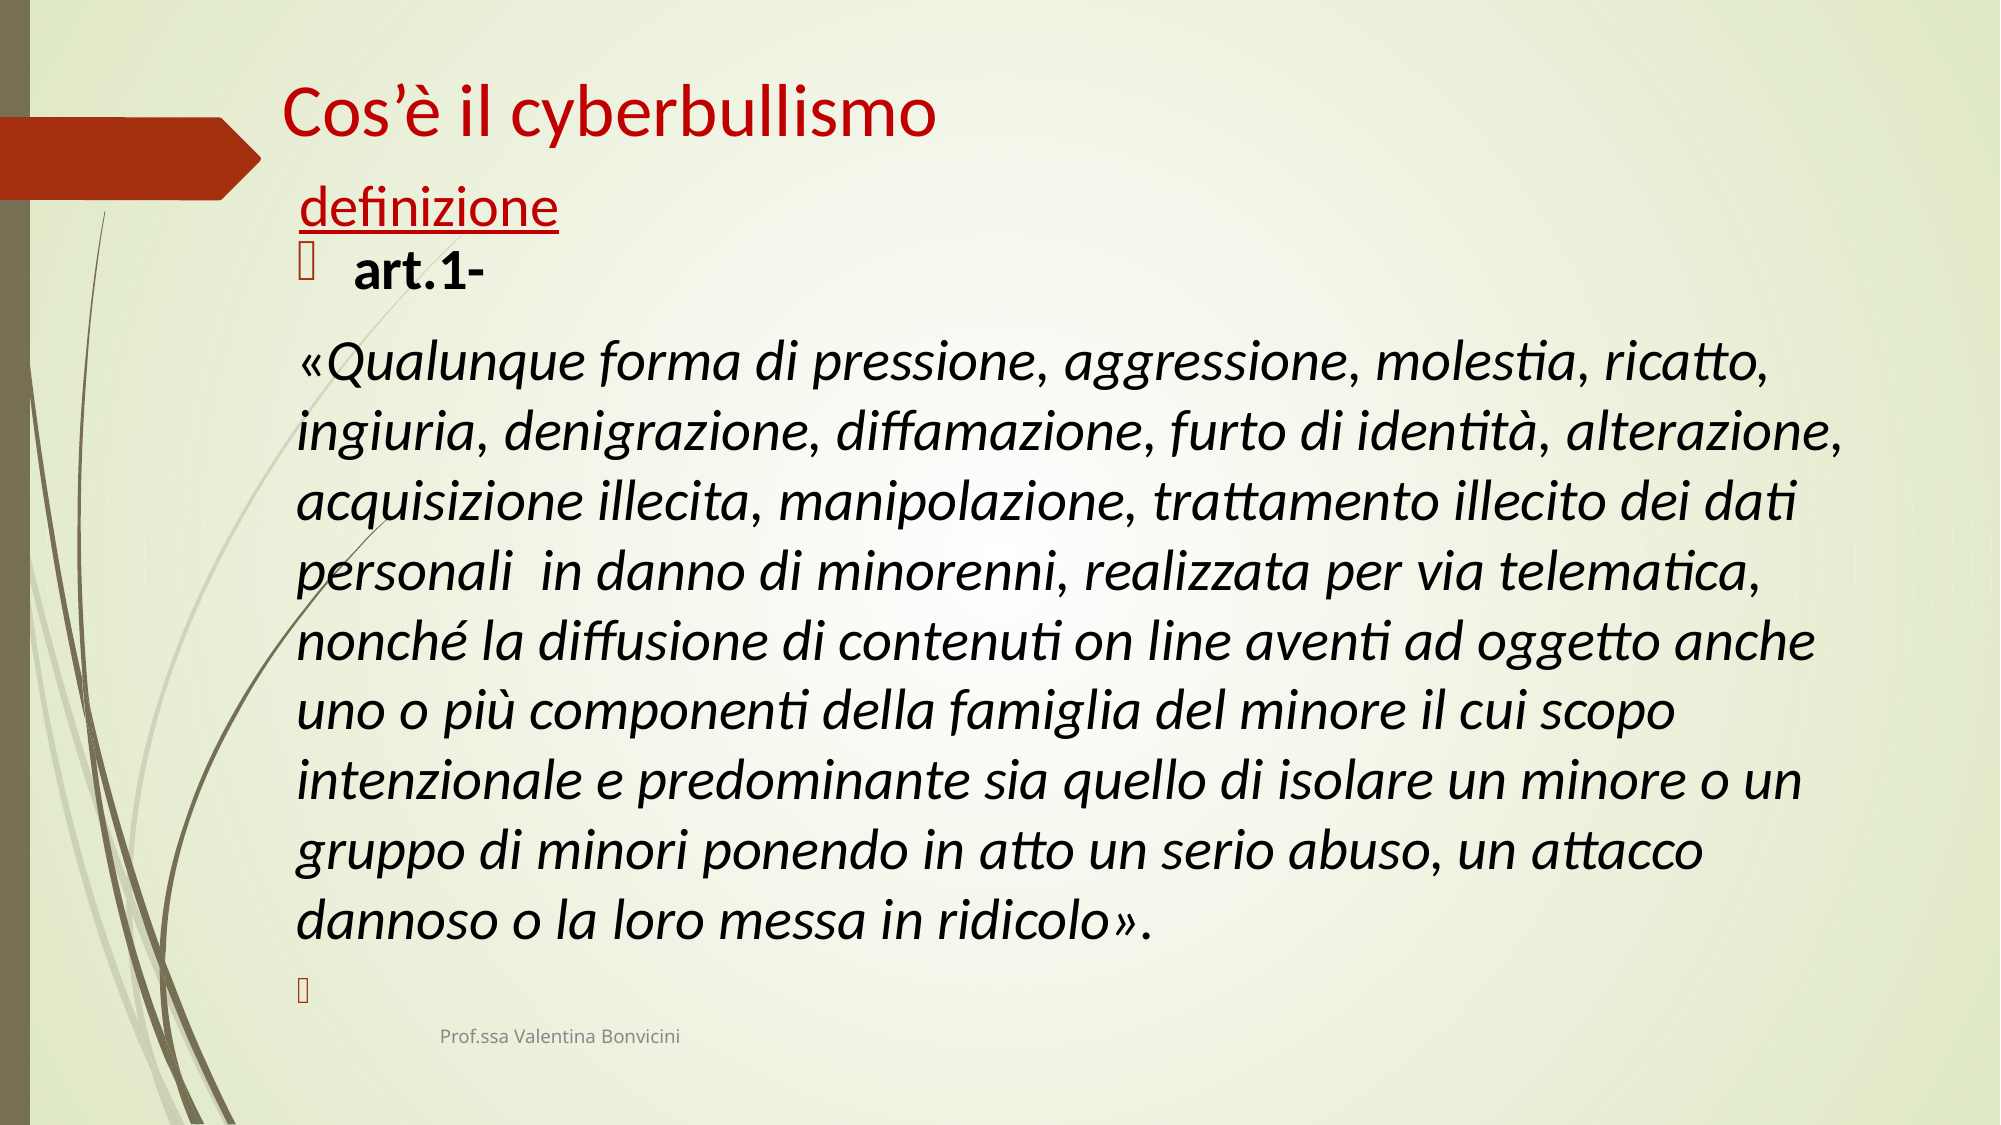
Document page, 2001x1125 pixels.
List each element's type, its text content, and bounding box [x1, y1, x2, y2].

list art.1- «Qualunque forma di pressione, aggressione, molestia, ricatto, ingiuria, denigrazione, diffamazione, furto di identità, alterazione, acquisizione illecita, manipolazione, trattamento illecito dei dati personali in danno di minorenni, realizzata per via telematica, nonché la diffusione di contenuti on line aventi ad oggetto anche uno o più componenti della famiglia del minore il cui scopo intenzionale e predominante sia quello di isolare un minore o un gruppo di minori ponendo in atto un serio abuso, un attacco dannoso o la loro messa in ridicolo». [281, 224, 1888, 970]
title Cos’è il cyberbullismo definizione [267, 54, 1888, 313]
text_box Prof.ssa Valentina Bonvicini [424, 1006, 1675, 1067]
